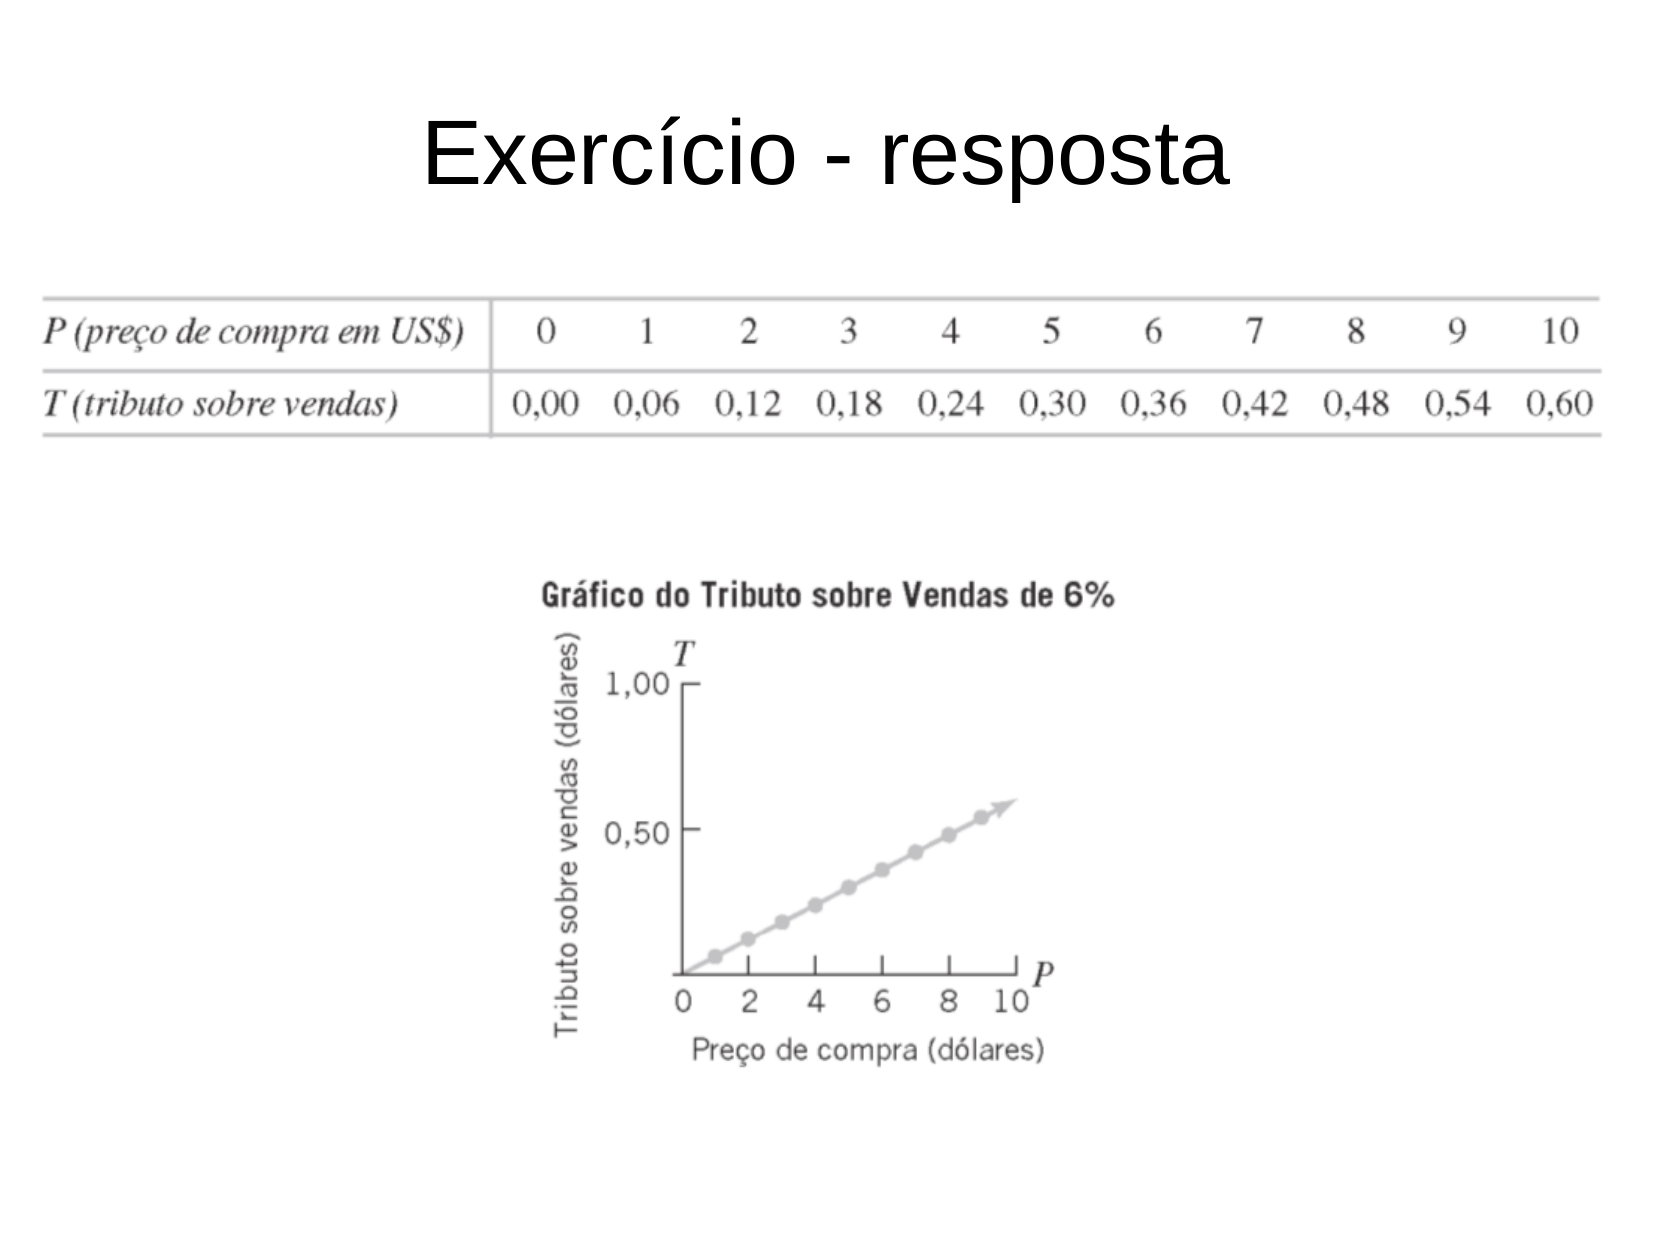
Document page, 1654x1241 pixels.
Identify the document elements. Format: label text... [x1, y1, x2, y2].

title Exercício - resposta [82, 49, 1571, 251]
picture [0, 251, 1654, 449]
picture [468, 543, 1158, 1083]
